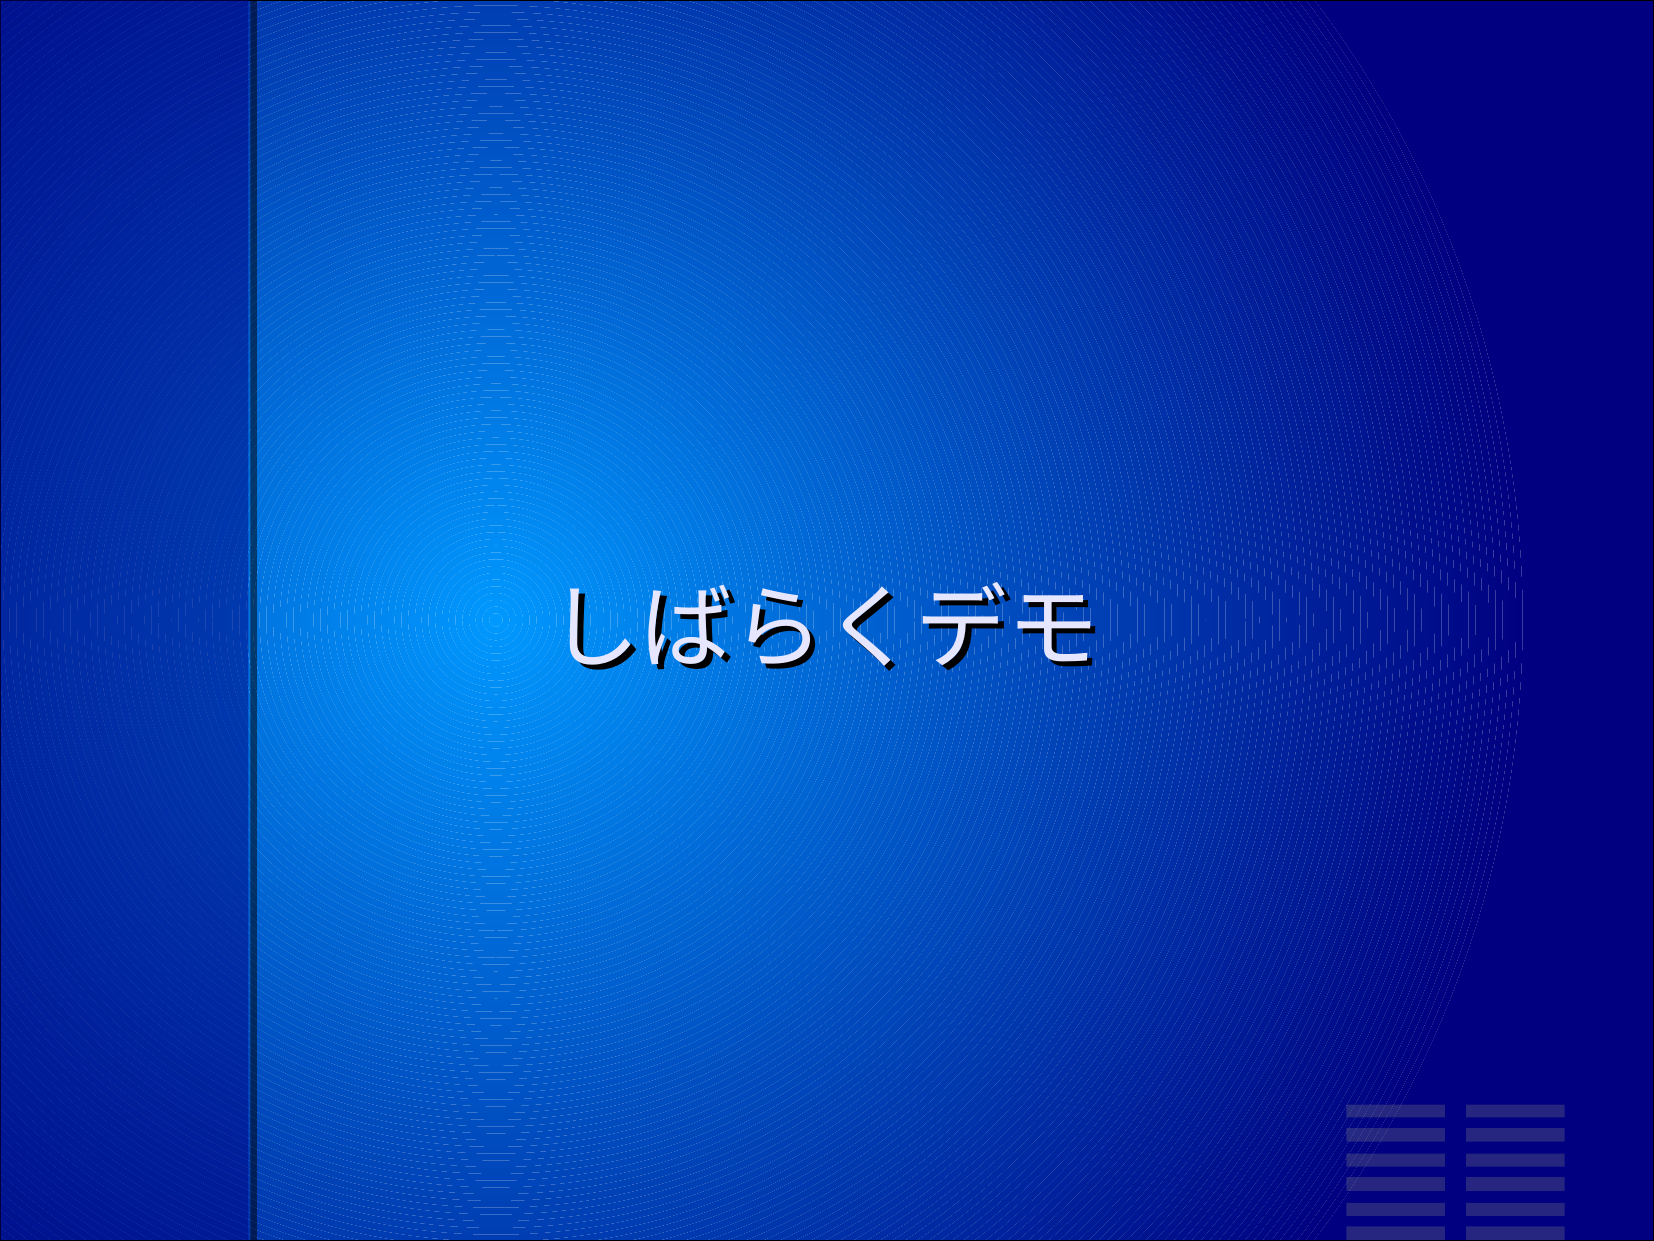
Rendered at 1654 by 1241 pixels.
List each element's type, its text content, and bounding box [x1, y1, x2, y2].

title しばらくデモ [118, 516, 1531, 724]
